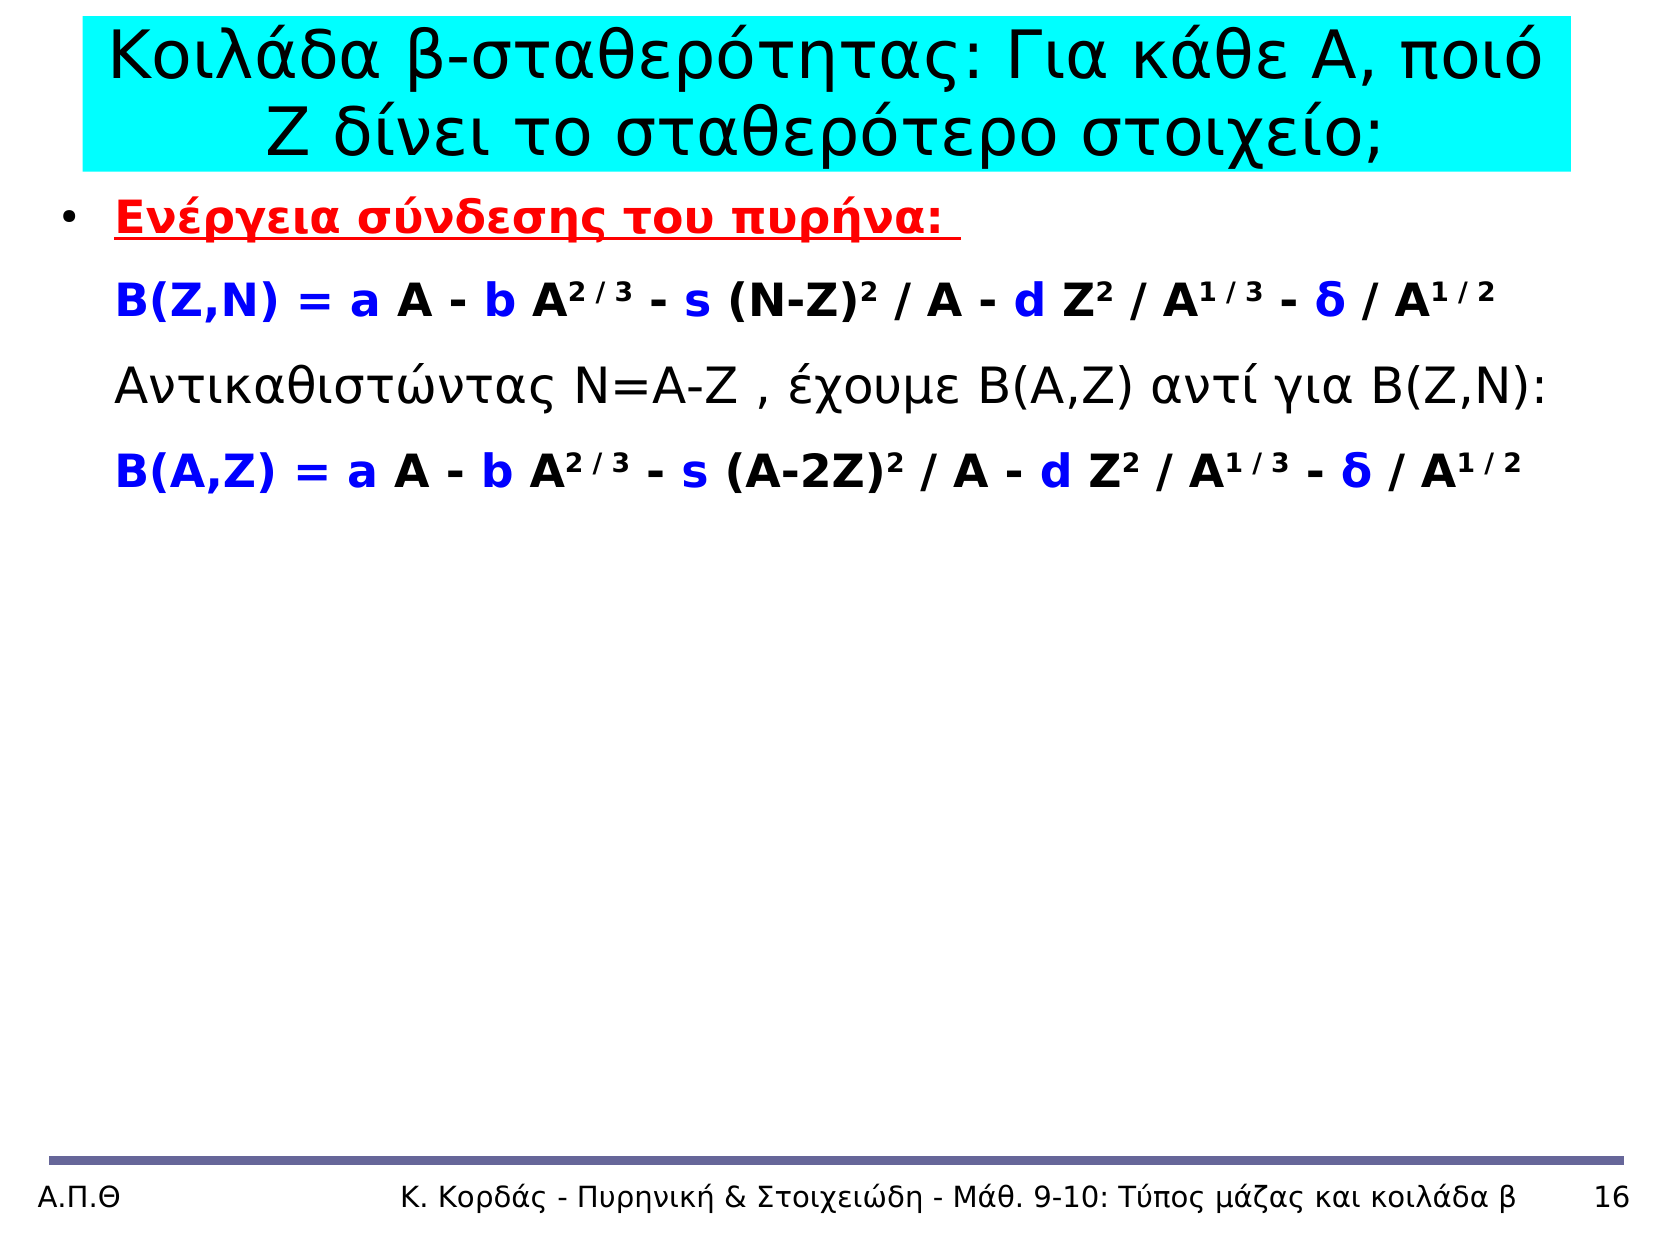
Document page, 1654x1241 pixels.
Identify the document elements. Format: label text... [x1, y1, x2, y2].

list Ενέργεια σύνδεσης του πυρήνα: Β(Ζ,Ν) = a A - b A2 / 3 - s (N-Z)2 / A - d Z2 / A1 / 3 - δ / A1 / 2 Αντικαθιστώντας Ν=Α-Ζ , έχουμε Β(Α,Ζ) αντί για Β(Ζ,Ν): Β(A,Z) = a A - b A2 / 3 - s (Α-2Z)2 / A - d Z2 / A1 / 3 - δ / A1 / 2 [43, 191, 1619, 1129]
title Κοιλάδα β-σταθερότητας: Για κάθε Α, ποιό Ζ δίνει το σταθερότερο στοιχείο; [82, 16, 1571, 172]
